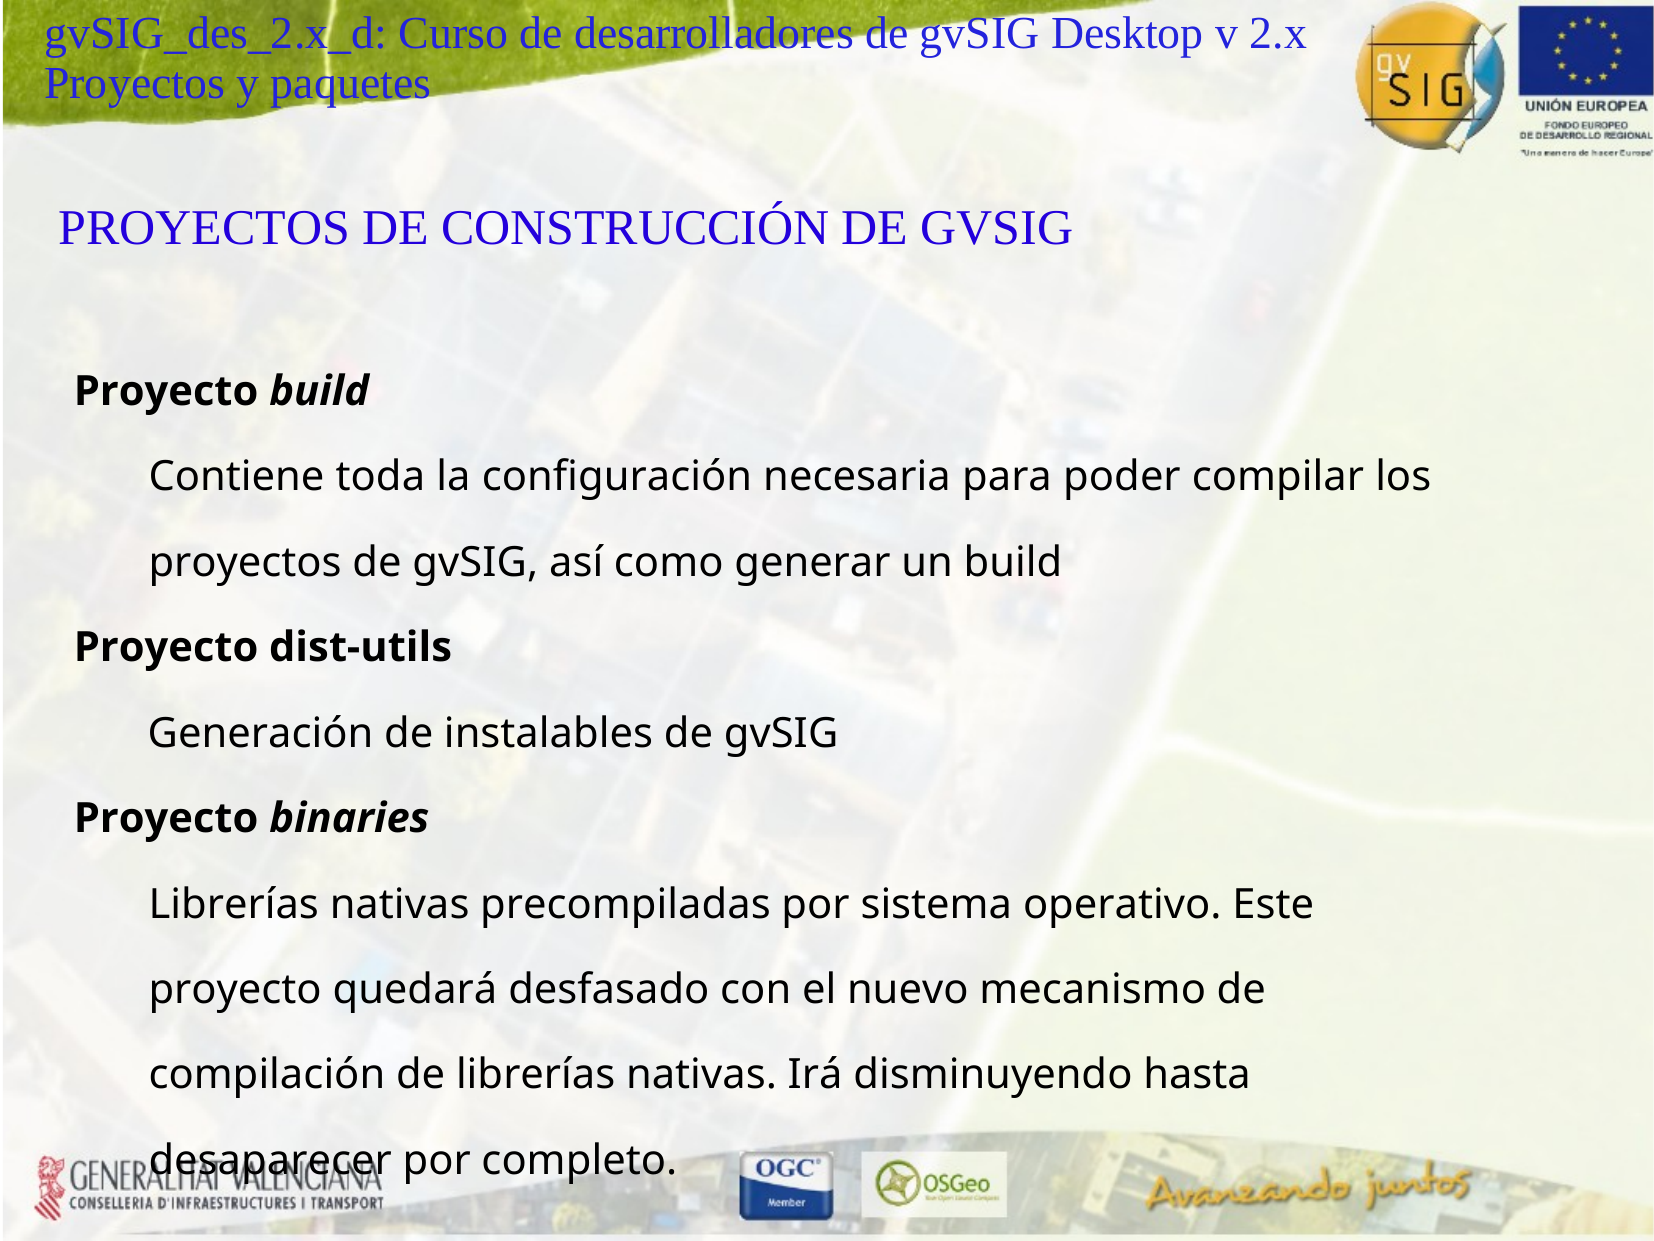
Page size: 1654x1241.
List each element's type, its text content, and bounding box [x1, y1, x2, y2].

picture [2, 0, 1654, 1241]
text_box Proyecto build Contiene toda la configuración necesaria para poder compilar los proyectos de gvSIG, así como generar un build Proyecto dist-utils Generación de instalables de gvSIG Proyecto binaries Librerías nativas precompiladas por sistema operativo. Este proyecto quedará desfasado con el nuevo mecanismo de compilación de librerías nativas. Irá disminuyendo hasta desaparecer por completo. [59, 324, 1447, 1075]
title PROYECTOS DE CONSTRUCCIÓN DE GVSIG [59, 153, 1388, 302]
